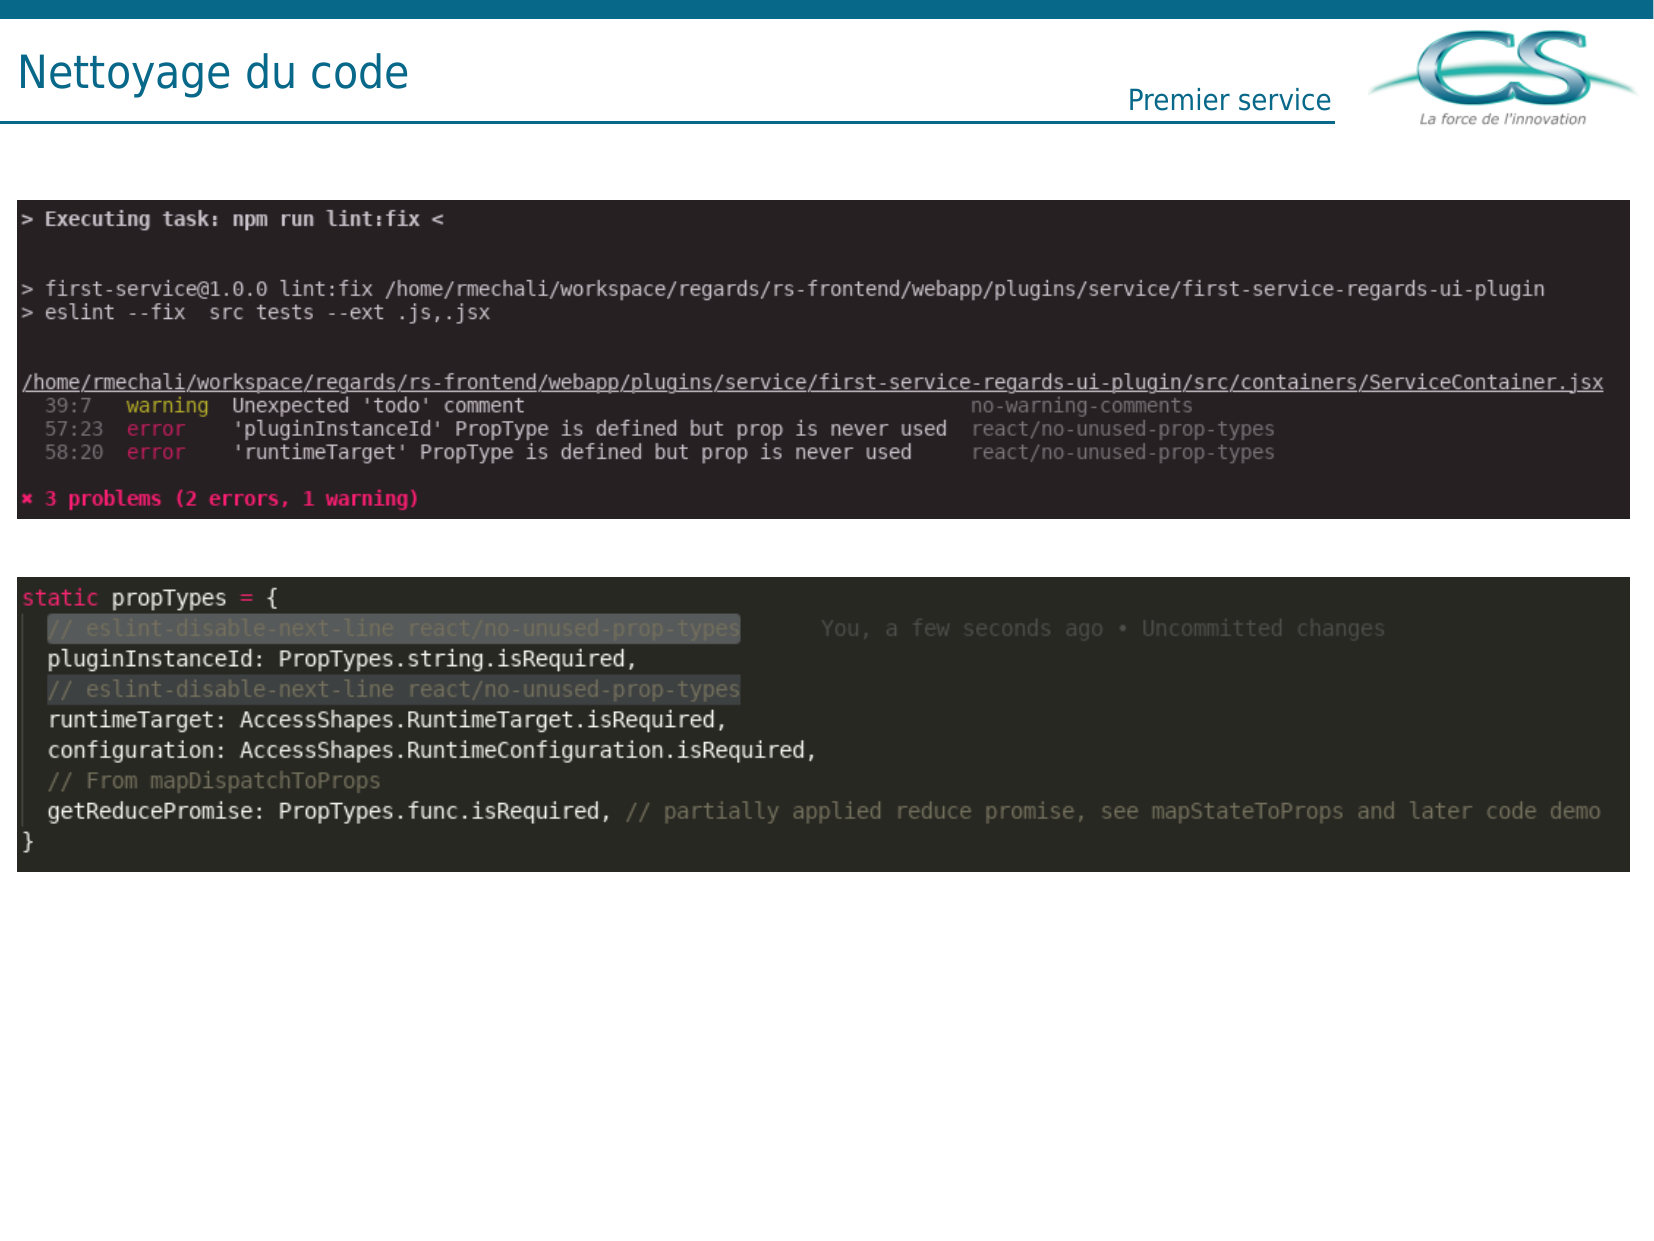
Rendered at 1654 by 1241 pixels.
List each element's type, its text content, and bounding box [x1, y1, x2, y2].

picture [17, 200, 1630, 520]
picture [1368, 28, 1642, 128]
text_box Premier service [1116, 71, 1359, 164]
picture [17, 577, 1630, 872]
title Nettoyage du code [17, 46, 1368, 106]
